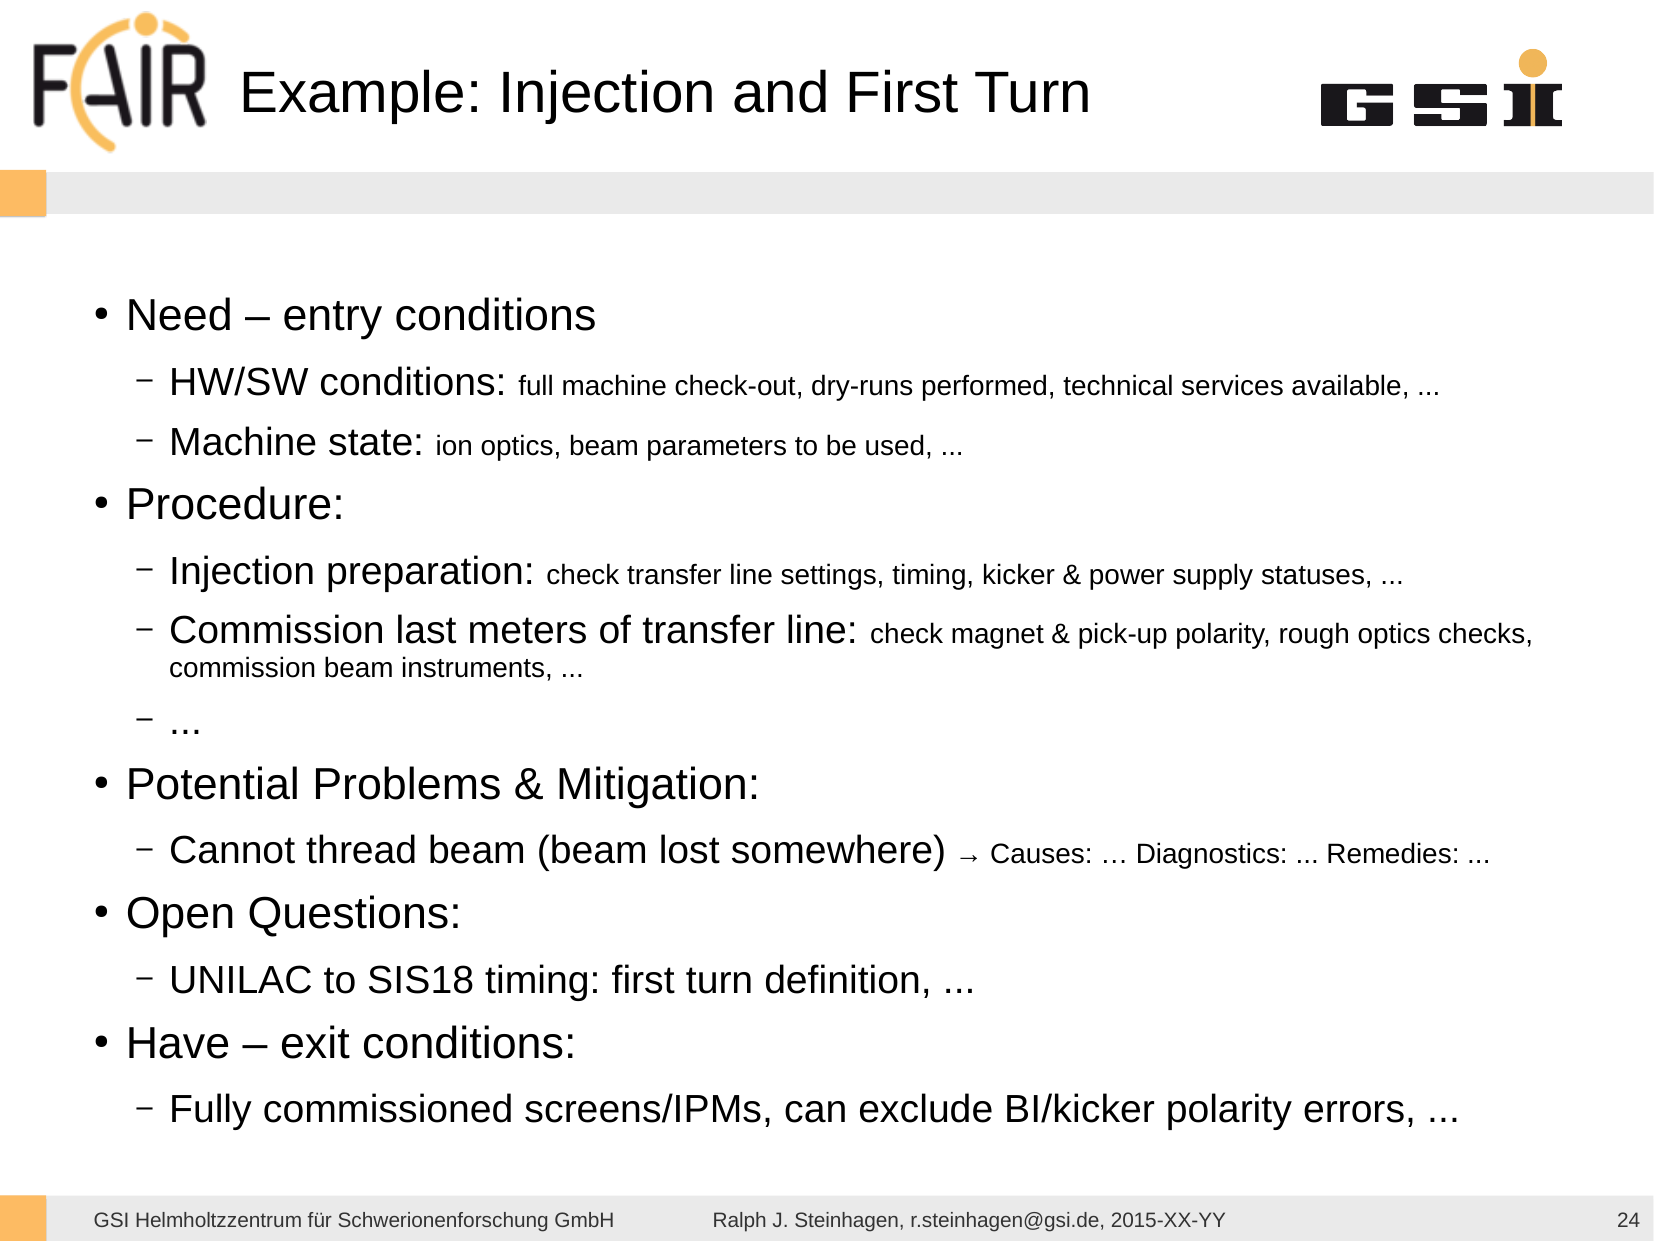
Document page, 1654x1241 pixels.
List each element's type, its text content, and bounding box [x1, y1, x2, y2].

picture [1319, 46, 1564, 129]
title Example: Injection and First Turn [239, 23, 1301, 162]
list Need – entry conditions HW/SW conditions: full machine check-out, dry-runs performed, technical services available, ... Machine state: ion optics, beam parameters to be used, ... Procedure: Injection preparation: check transfer line settings, timing, kicker & power supply statuses, ... Commission last meters of transfer line: check magnet & pick-up polarity, rough optics checks, commission beam instruments, ... ... Potential Problems & Mitigation: Cannot thread beam (beam lost somewhere) → Causes: … Diagnostics: ... Remedies: ... Open Questions: UNILAC to SIS18 timing: first turn definition, ... Have – exit conditions: Fully commissioned screens/IPMs, can exclude BI/kicker polarity errors, ... [82, 290, 1571, 1148]
picture [33, 10, 207, 155]
